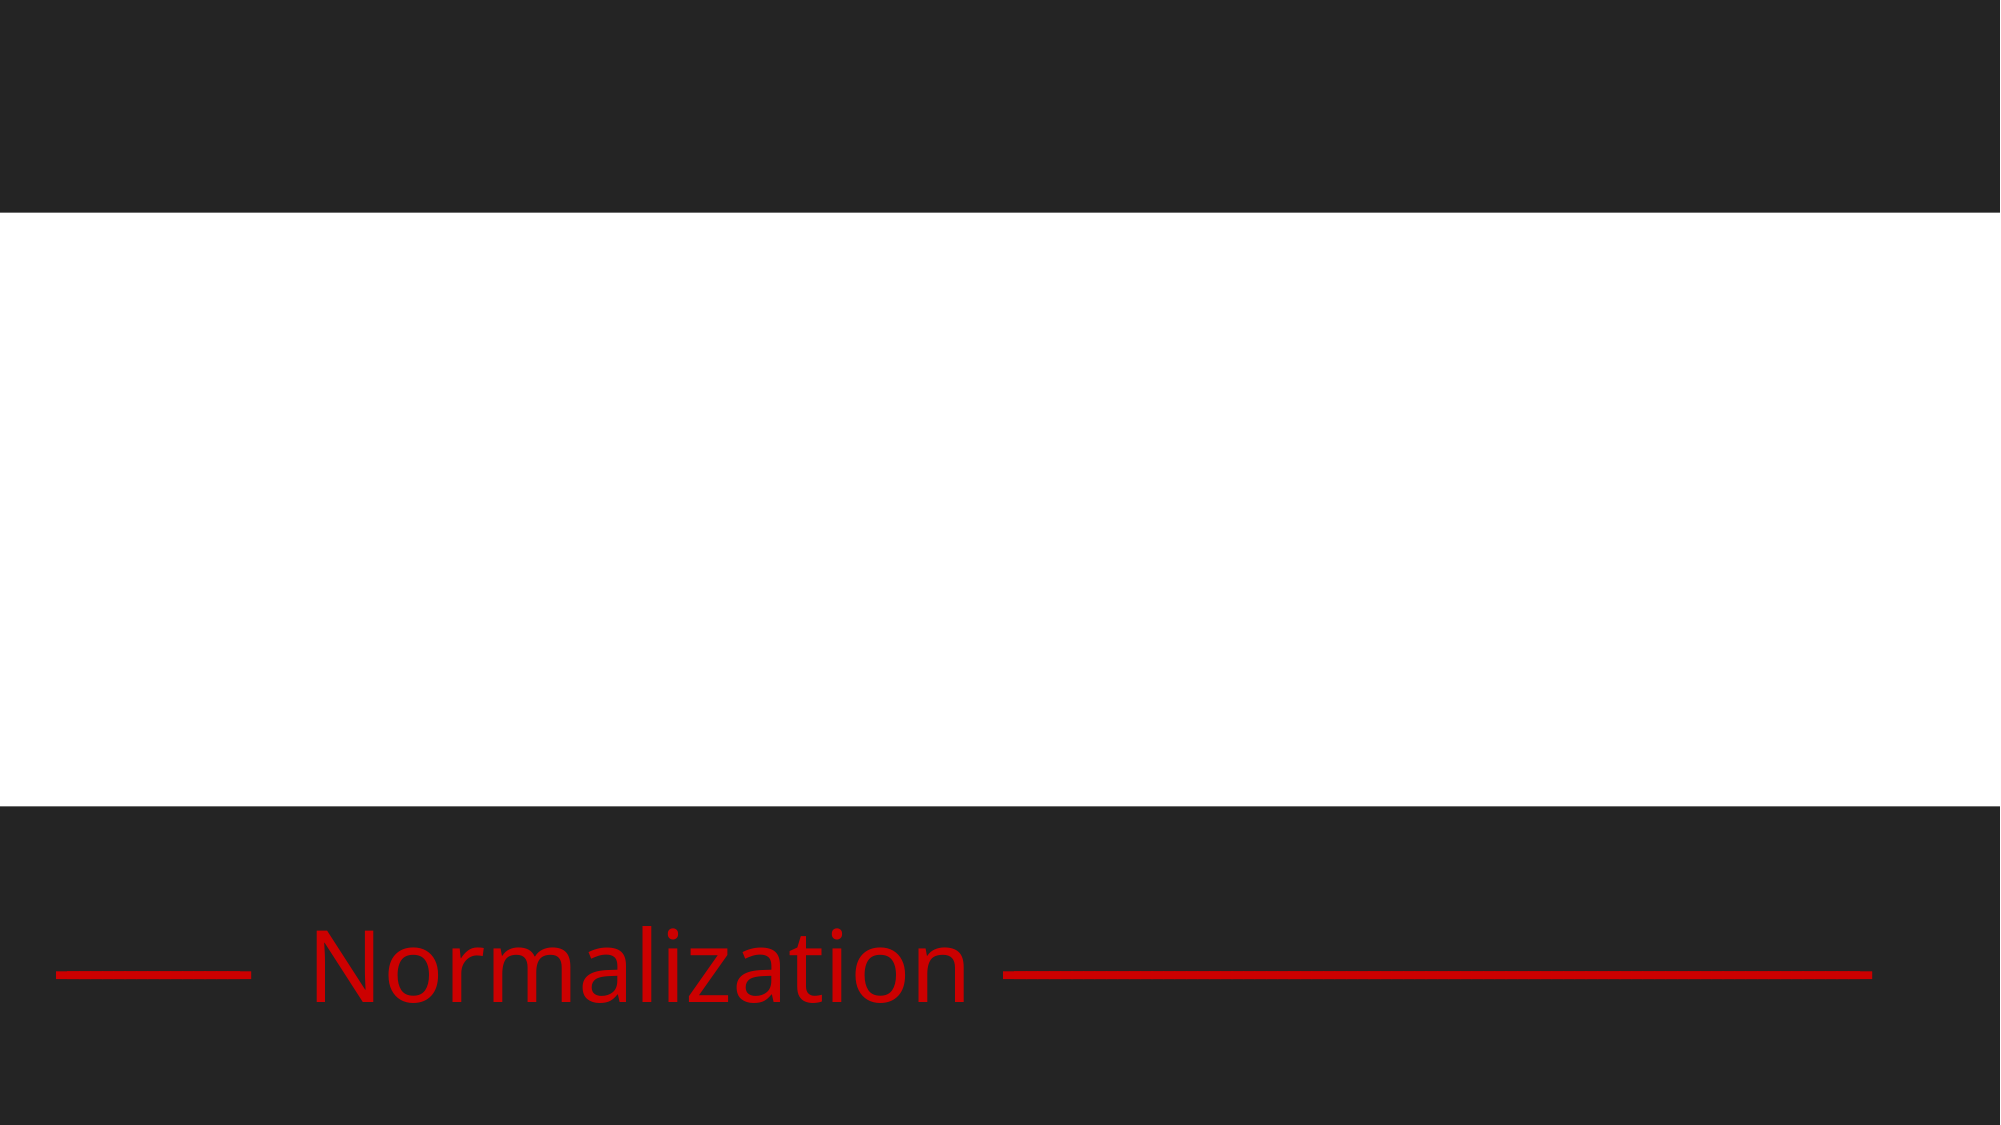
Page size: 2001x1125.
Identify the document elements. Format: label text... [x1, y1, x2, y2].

text_box [0, 806, 2000, 1125]
text_box [0, 0, 2000, 213]
text_box ---------------- Normalization --------------------------------------------------------------------------- [37, 894, 1963, 1032]
